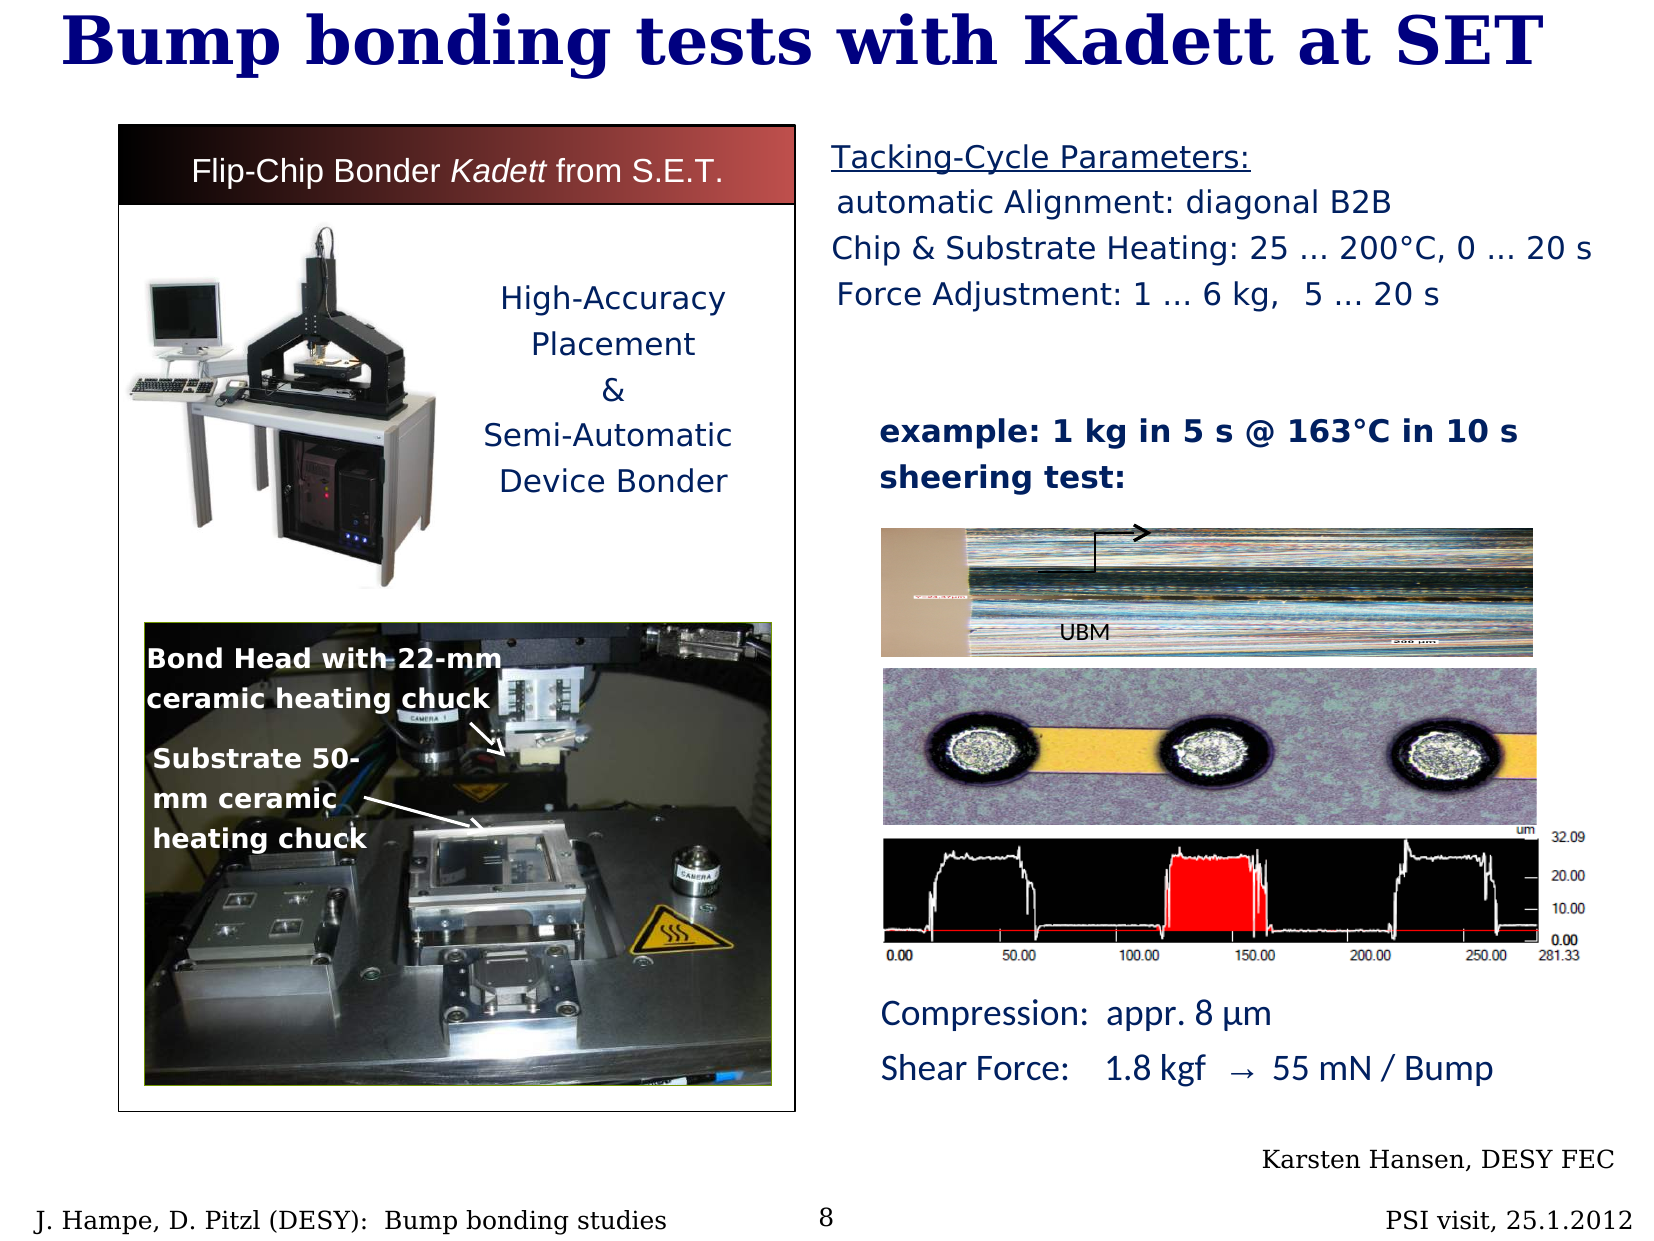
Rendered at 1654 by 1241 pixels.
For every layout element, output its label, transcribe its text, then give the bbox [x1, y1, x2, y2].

text_box Substrate 50-mm ceramic heating chuck [137, 727, 409, 862]
picture [144, 622, 772, 1086]
text_box Bond Head with 22-mm ceramic heating chuck [131, 627, 540, 722]
picture [881, 528, 1533, 657]
text_box Flip-Chip Bonder Kadett from S.E.T. [119, 132, 794, 197]
text_box example: 1 kg in 5 s @ 163°C in 10 s sheering test: [864, 395, 1582, 502]
picture [123, 220, 437, 589]
text_box [120, 197, 794, 204]
text_box UBM [1044, 601, 1143, 653]
text_box Compression: appr. 8 µm Shear Force: 1.8 kgf → 55 mN / Bump [866, 970, 1595, 1096]
title Bump bonding tests with Kadett at SET [60, 1, 1596, 81]
picture [866, 668, 1591, 971]
text_box High-Accuracy Placement & Semi-Automatic Device Bonder [450, 262, 777, 507]
text_box [120, 126, 794, 132]
text_box Tacking-Cycle Parameters: automatic Alignment: diagonal B2B Chip & Substrate Heating: 25 ... 200°C, 0 ... 20 s Force Adjustment: 1 ... 6 kg, 5 ... 20 s [816, 121, 1628, 319]
text_box Karsten Hansen, DESY FEC [1261, 1138, 1617, 1168]
